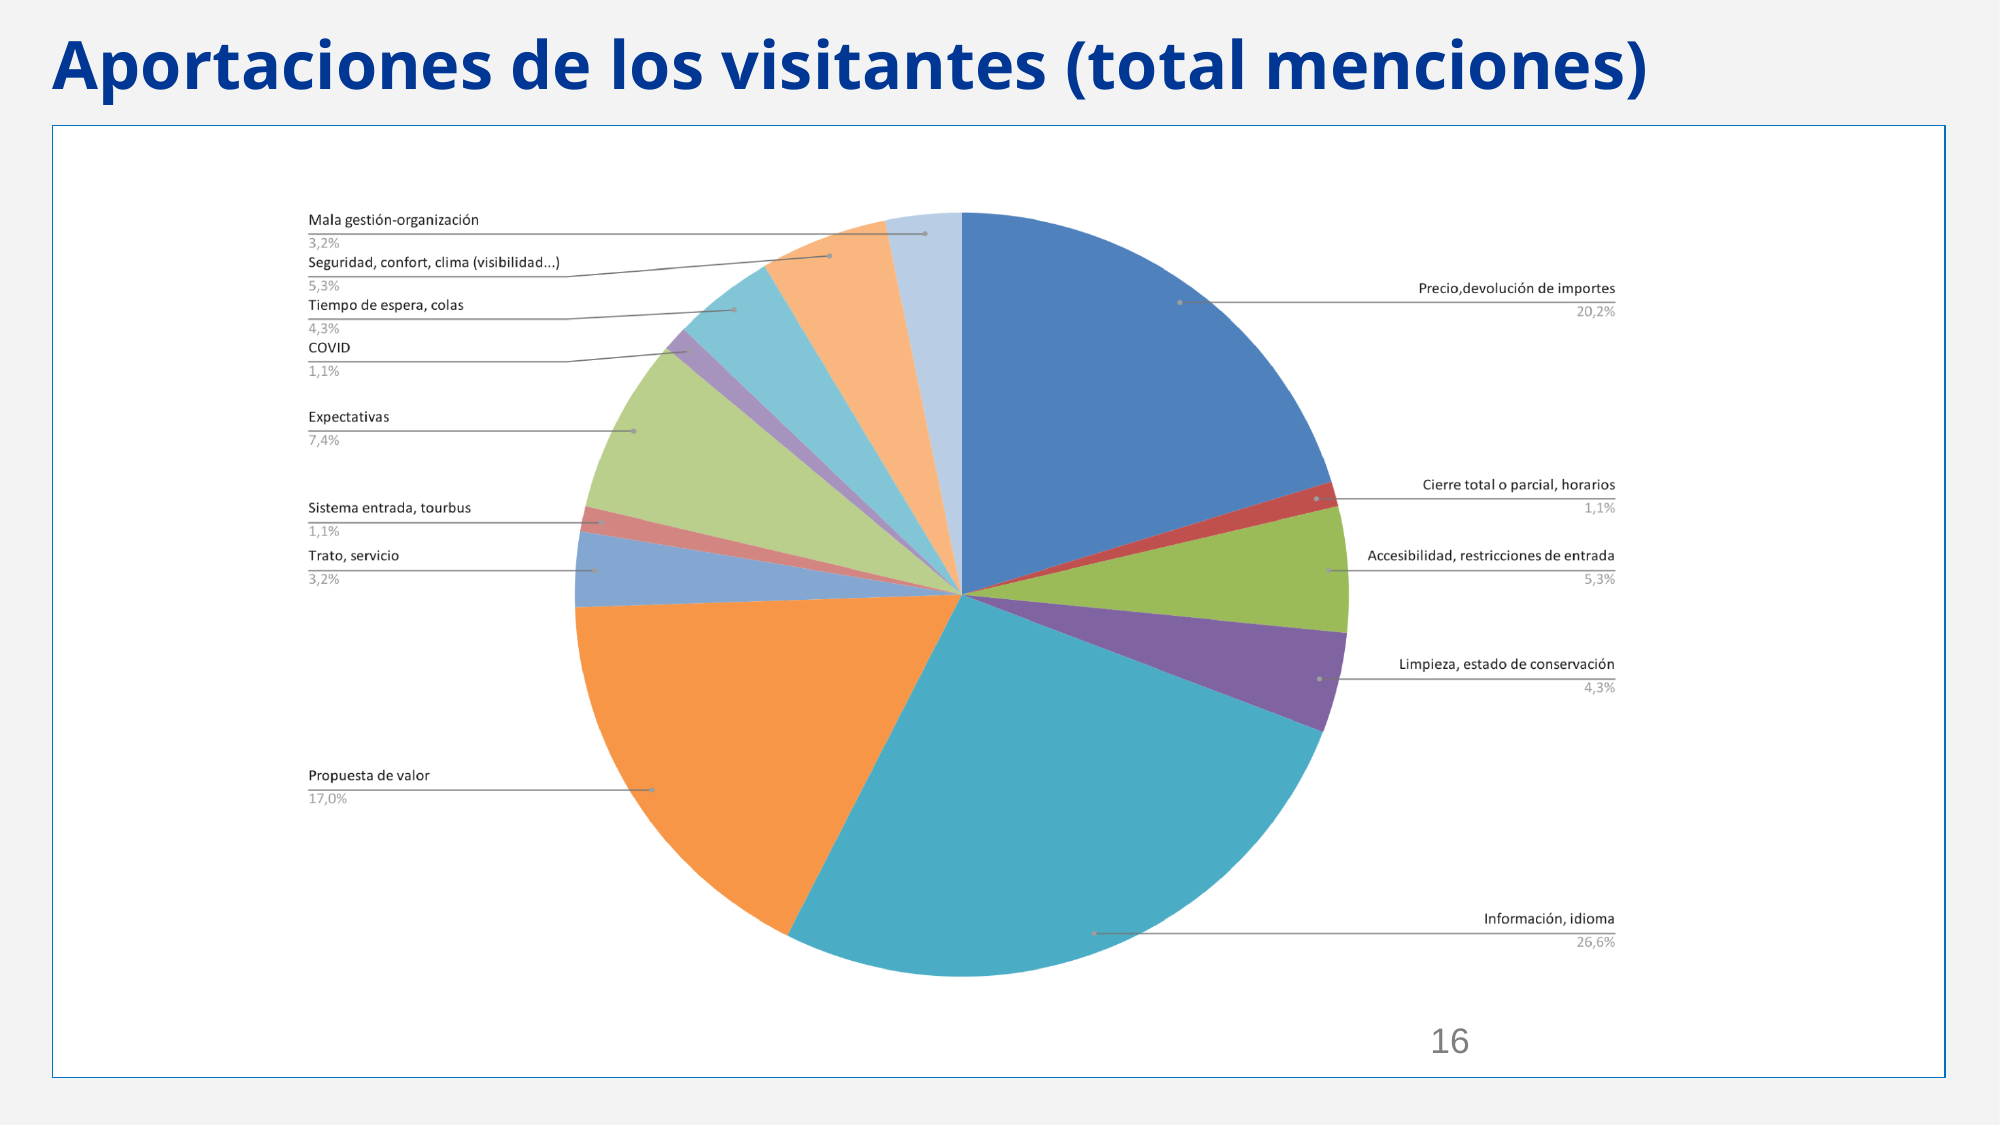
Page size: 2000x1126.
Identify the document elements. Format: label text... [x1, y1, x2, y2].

text_box Aportaciones de los visitantes (total menciones) [52, 0, 1945, 125]
text_box <número> [1412, 1008, 1880, 1069]
text_box [52, 125, 1945, 1078]
picture [265, 170, 1658, 1019]
